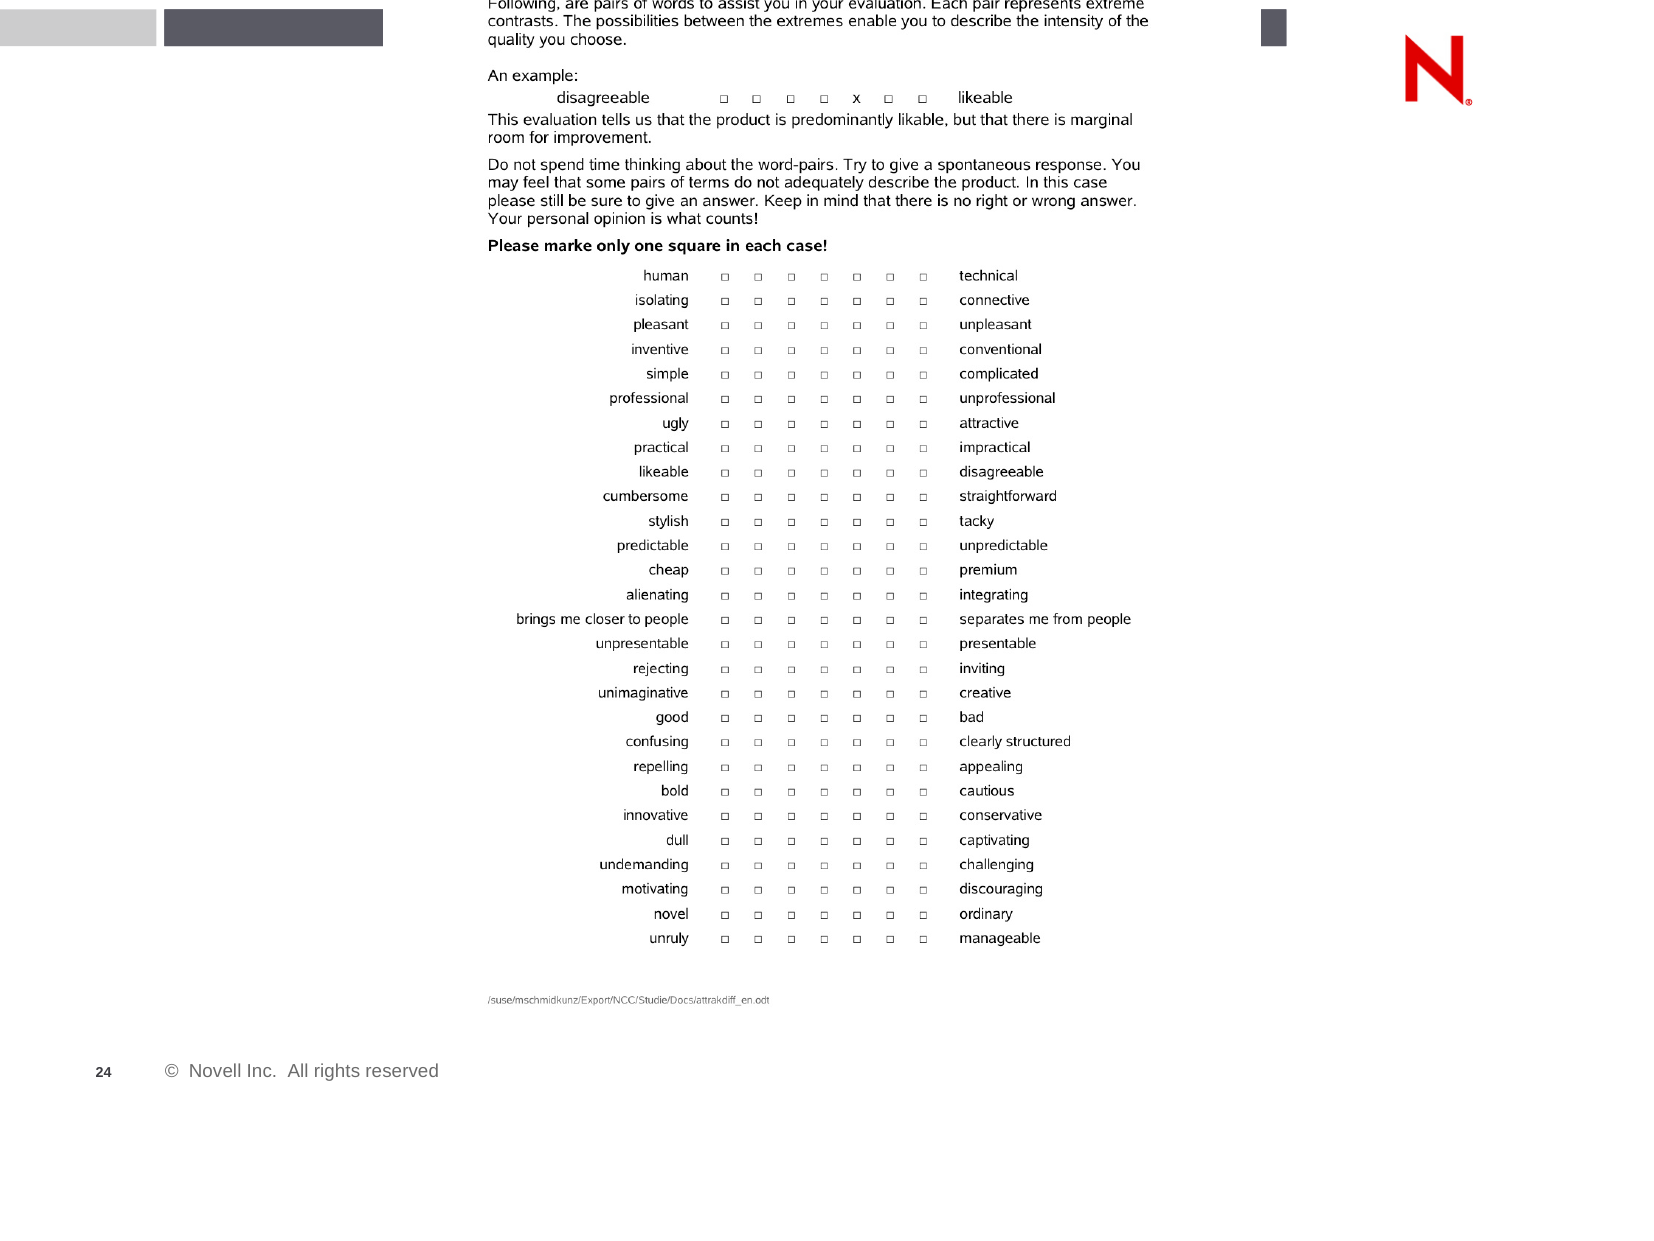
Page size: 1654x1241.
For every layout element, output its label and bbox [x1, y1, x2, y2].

picture [1403, 32, 1473, 107]
picture [383, 0, 1261, 1034]
